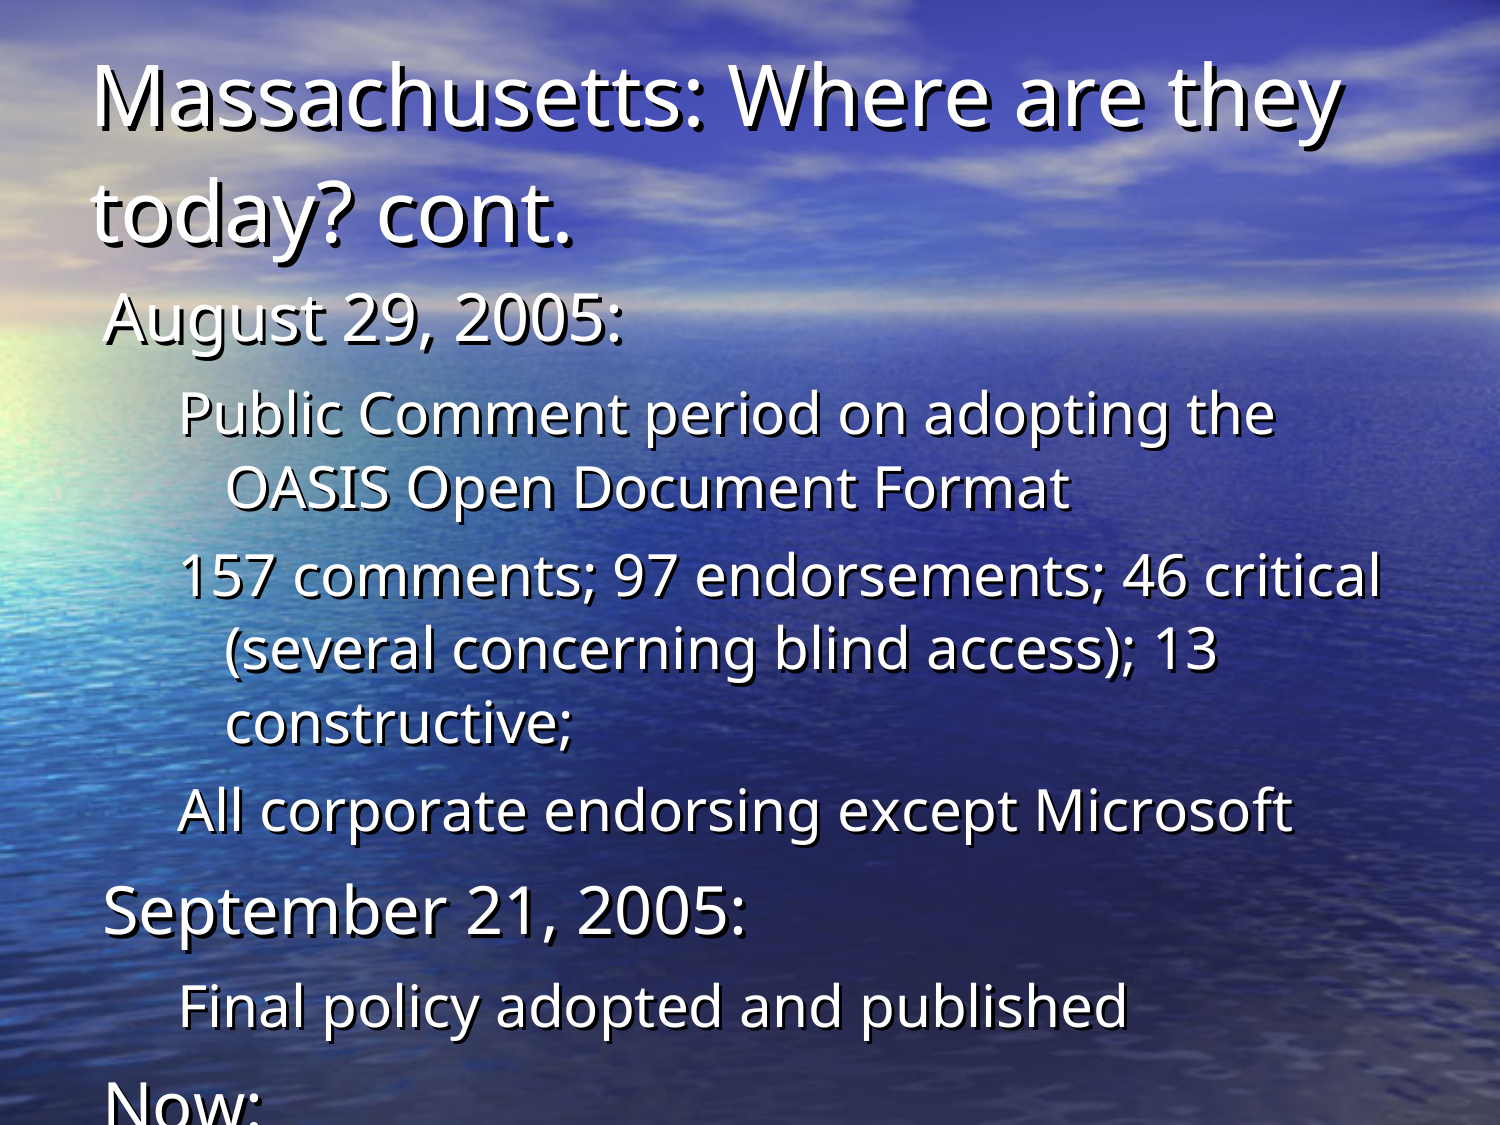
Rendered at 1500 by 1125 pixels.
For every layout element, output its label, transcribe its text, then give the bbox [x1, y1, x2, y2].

picture [0, 0, 1500, 1125]
list August 29, 2005: Public Comment period on adopting the OASIS Open Document Format 157 comments; 97 endorsements; 46 critical (several concerning blind access); 13 constructive; All corporate endorsing except Microsoft September 21, 2005: Final policy adopted and published Now: Commitment is still on [87, 262, 1450, 1125]
title Massachusetts: Where are they today? cont. [75, 55, 1426, 276]
